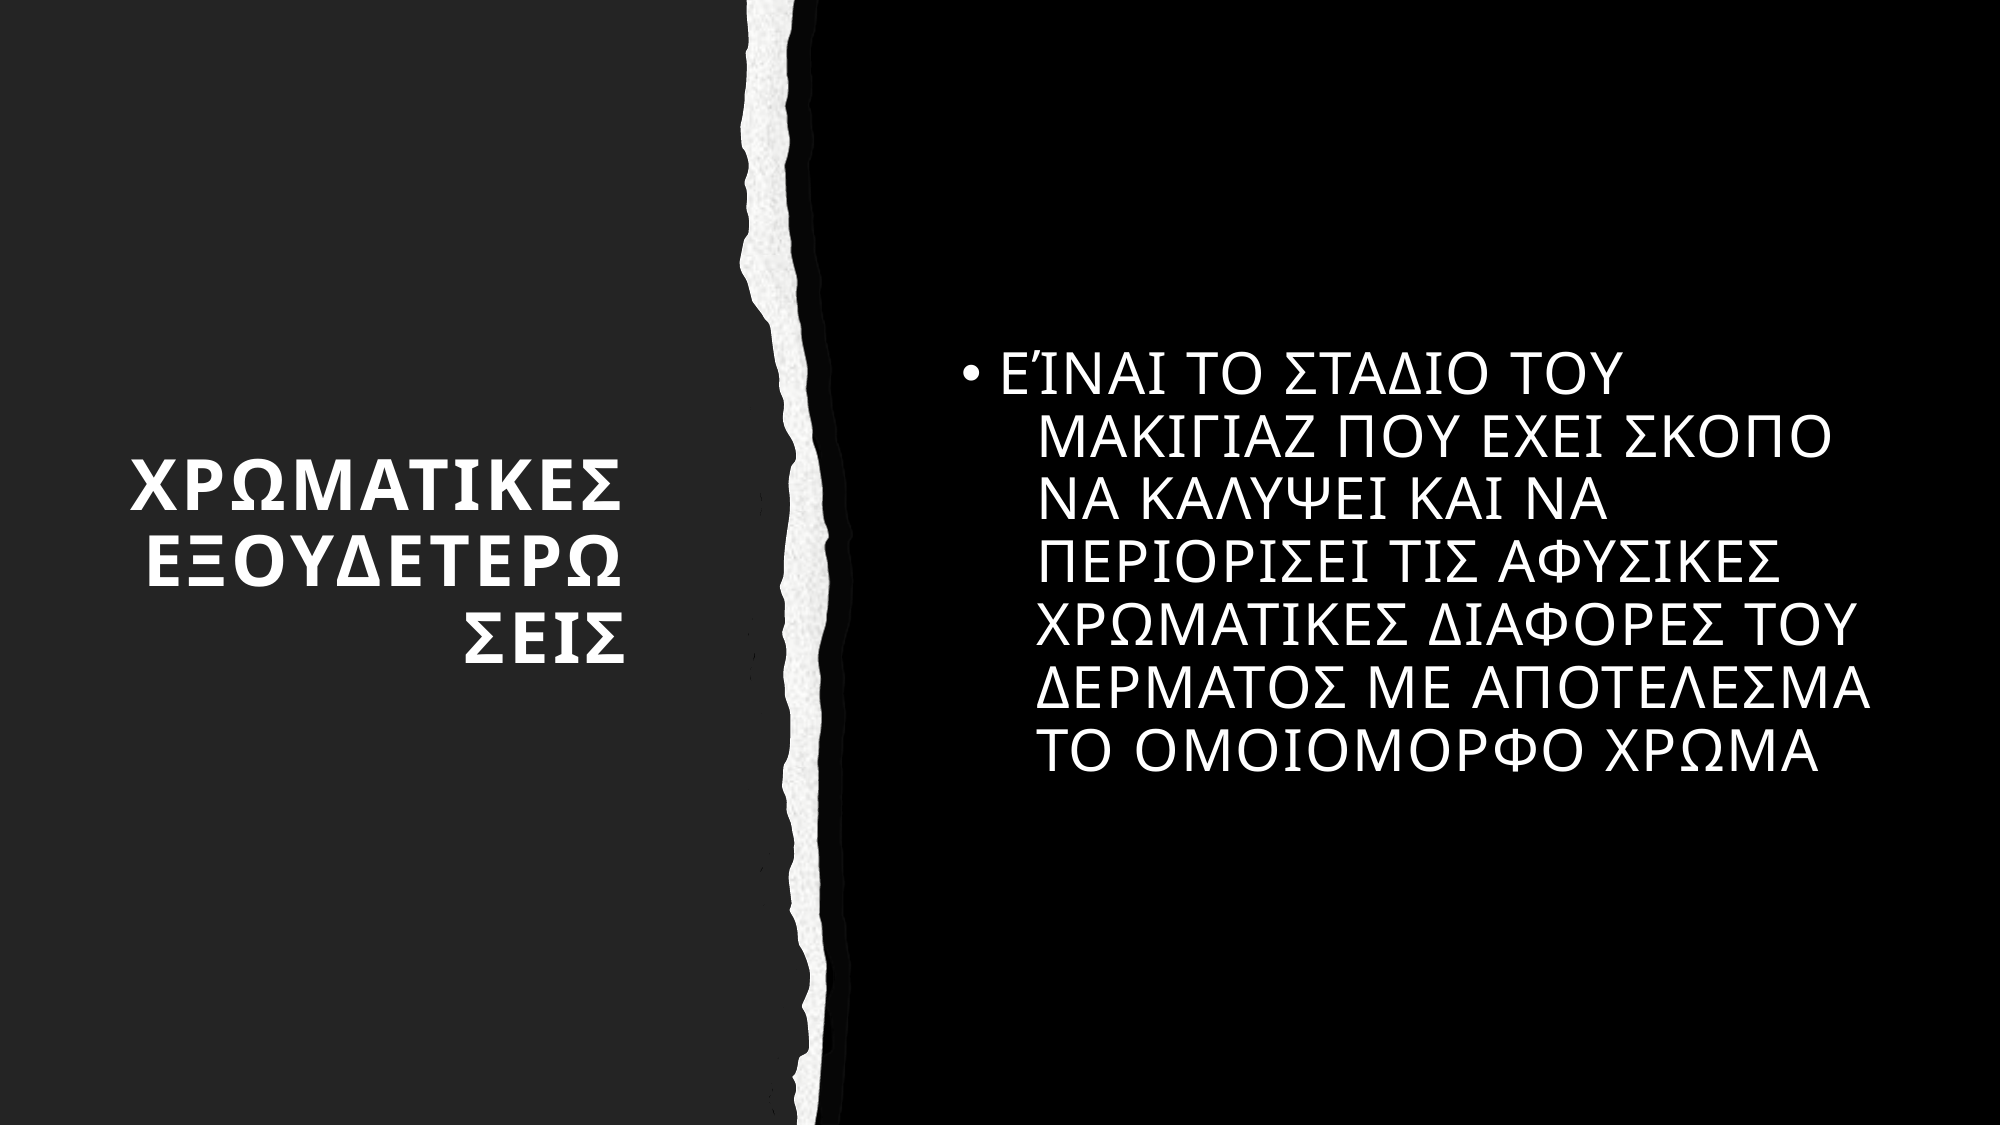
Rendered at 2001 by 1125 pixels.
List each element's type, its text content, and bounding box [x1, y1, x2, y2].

text_box [0, 0, 2000, 1125]
title ΧΡΩΜΑΤΙΚΕΣ ΕΞΟΥΔΕΤΕΡΩΣΕΙΣ [112, 187, 652, 938]
list ΕΊΝΑΙ ΤΟ ΣΤΑΔΙΟ ΤΟΥ ΜΑΚΙΓΙΑΖ ΠΟΥ ΕΧΕΙ ΣΚΟΠΟ ΝΑ ΚΑΛΥΨΕΙ ΚΑΙ ΝΑ ΠΕΡΙΟΡΙΣΕΙ ΤΙΣ ΑΦΥΣΙΚΕΣ ΧΡΩΜΑΤΙΚΕΣ ΔΙΑΦΟΡΕΣ ΤΟΥ ΔΕΡΜΑΤΟΣ ΜΕ ΑΠΟΤΕΛΕΣΜΑ ΤΟ ΟΜΟΙΟΜΟΡΦΟ ΧΡΩΜΑ [943, 187, 1908, 938]
